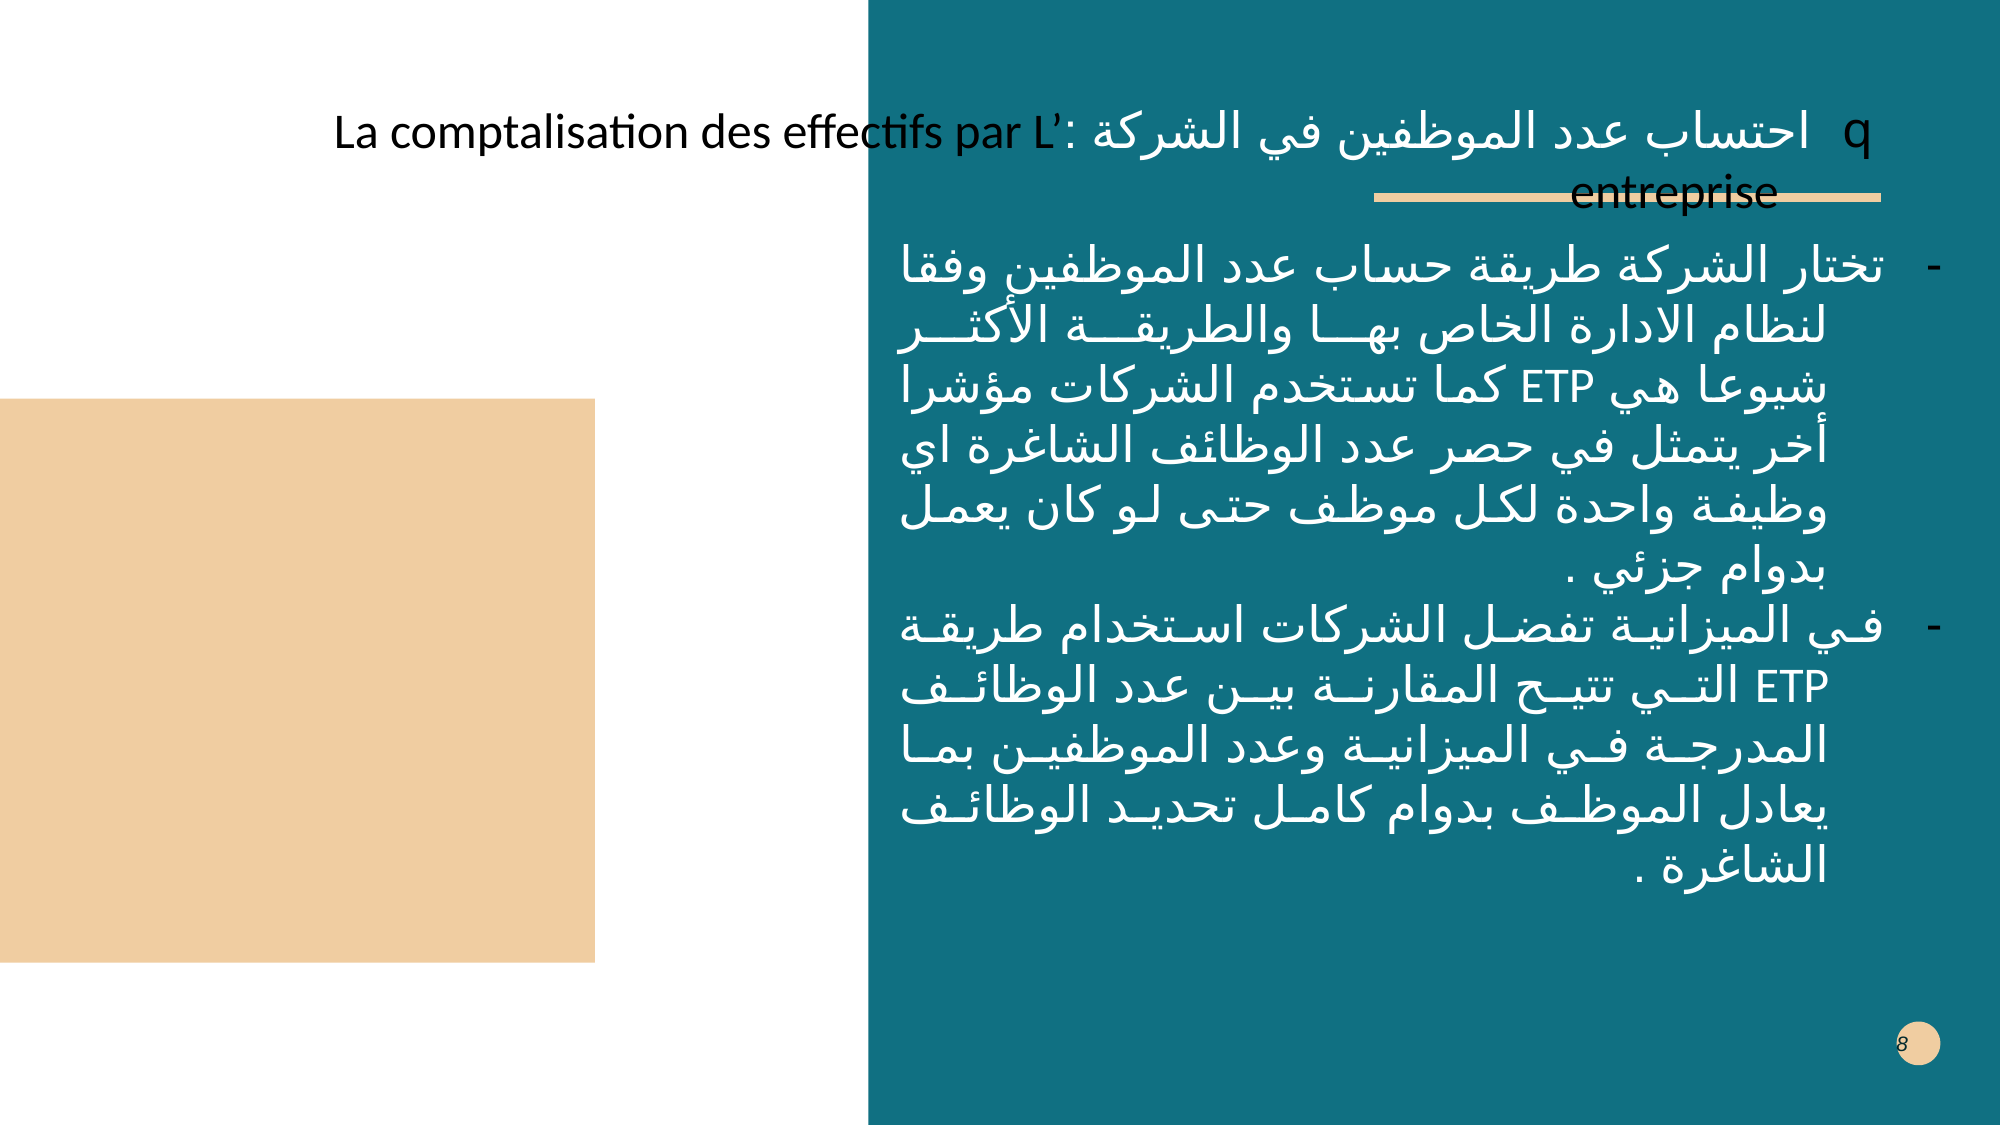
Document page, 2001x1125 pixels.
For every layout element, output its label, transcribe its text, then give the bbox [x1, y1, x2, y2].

text_box تختار الشركة طريقة حساب عدد الموظفين وفقا لنظام الادارة الخاص بها والطريقة الأكثر شيوعا هي ETP كما تستخدم الشركات مؤشرا أخر يتمثل في حصر عدد الوظائف الشاغرة اي وظيفة واحدة لكل موظف حتى لو كان يعمل بدوام جزئي . في الميزانية تفضل الشركات استخدام طريقة ETP التي تتيح المقارنة بين عدد الوظائف المدرجة في الميزانية وعدد الموظفين بما يعادل الموظف بدوام كامل تحديد الوظائف الشاغرة . [884, 224, 1957, 725]
text_box احتساب عدد الموظفين في الشركة :La comptalisation des effectifs par L’ entreprise [225, 90, 1911, 167]
text_box [1881, 1012, 1940, 1073]
